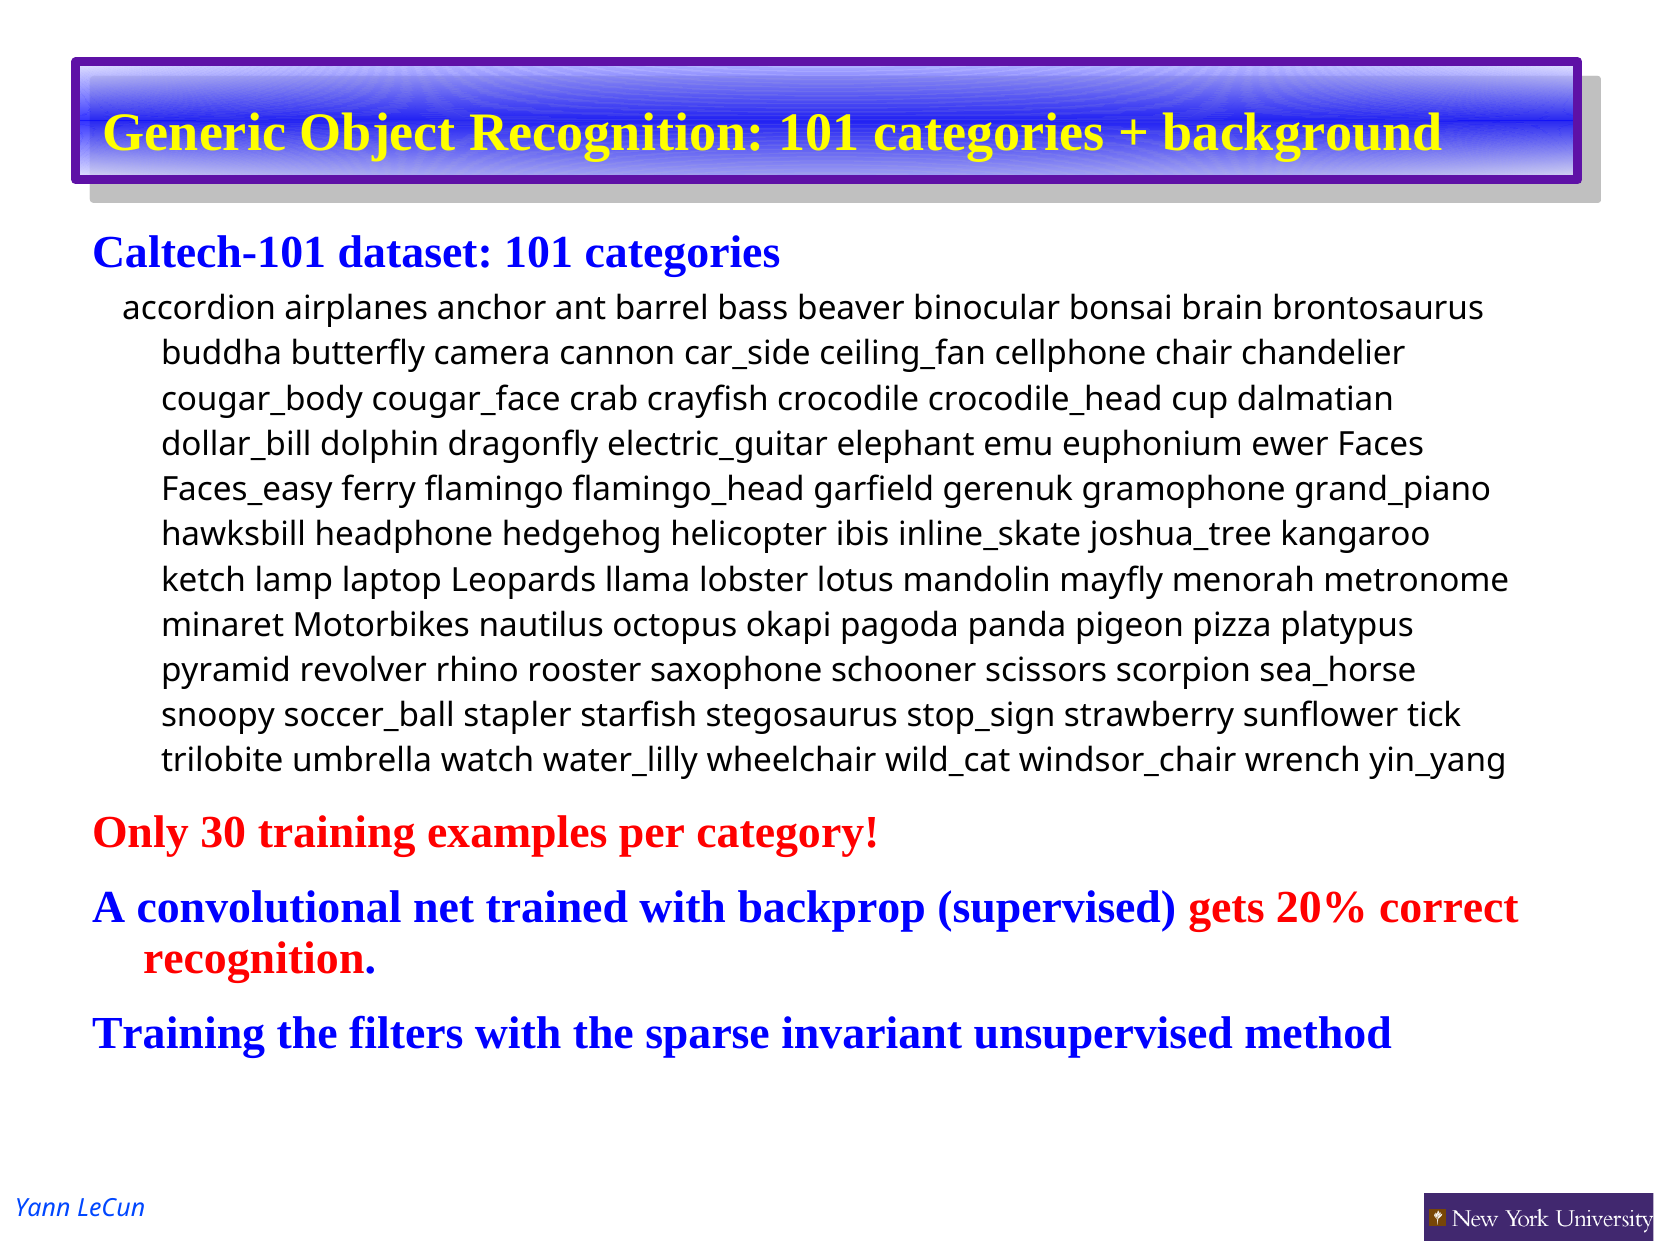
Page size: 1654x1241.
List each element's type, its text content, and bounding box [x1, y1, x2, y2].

list Caltech-101 dataset: 101 categories accordion airplanes anchor ant barrel bass beaver binocular bonsai brain brontosaurus buddha butterfly camera cannon car_side ceiling_fan cellphone chair chandelier cougar_body cougar_face crab crayfish crocodile crocodile_head cup dalmatian dollar_bill dolphin dragonfly electric_guitar elephant emu euphonium ewer Faces Faces_easy ferry flamingo flamingo_head garfield gerenuk gramophone grand_piano hawksbill headphone hedgehog helicopter ibis inline_skate joshua_tree kangaroo ketch lamp laptop Leopards llama lobster lotus mandolin mayfly menorah metronome minaret Motorbikes nautilus octopus okapi pagoda panda pigeon pizza platypus pyramid revolver rhino rooster saxophone schooner scissors scorpion sea_horse snoopy soccer_ball stapler starfish stegosaurus stop_sign strawberry sunflower tick trilobite umbrella watch water_lilly wheelchair wild_cat windsor_chair wrench yin_yang Only 30 training examples per category! A convolutional net trained with backprop (supervised) gets 20% correct recognition. Training the filters with the sparse invariant unsupervised method [92, 226, 1525, 1155]
picture [1424, 1193, 1654, 1241]
title Generic Object Recognition: 101 categories + background [75, 61, 1578, 180]
